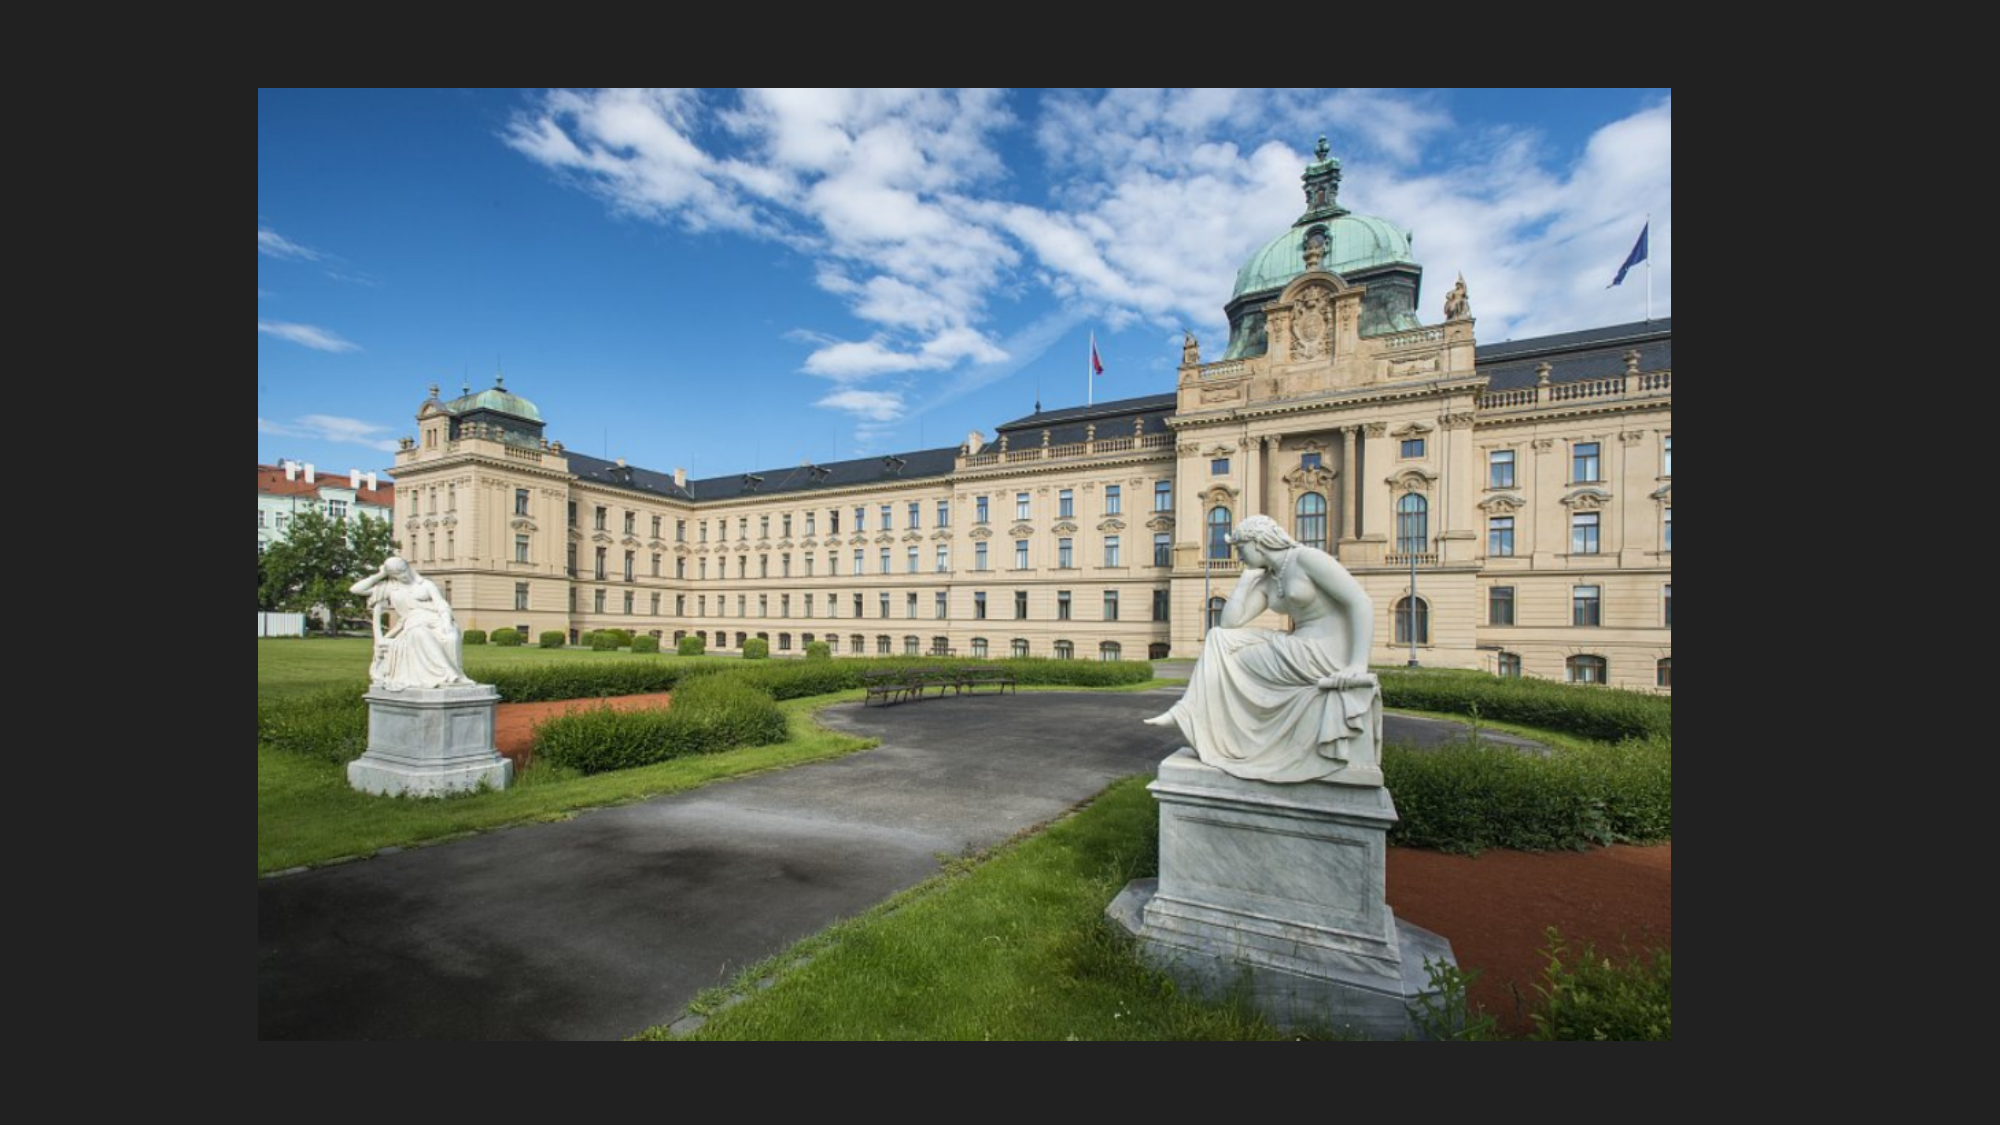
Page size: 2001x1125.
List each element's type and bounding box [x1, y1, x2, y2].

picture [258, 88, 1671, 1041]
